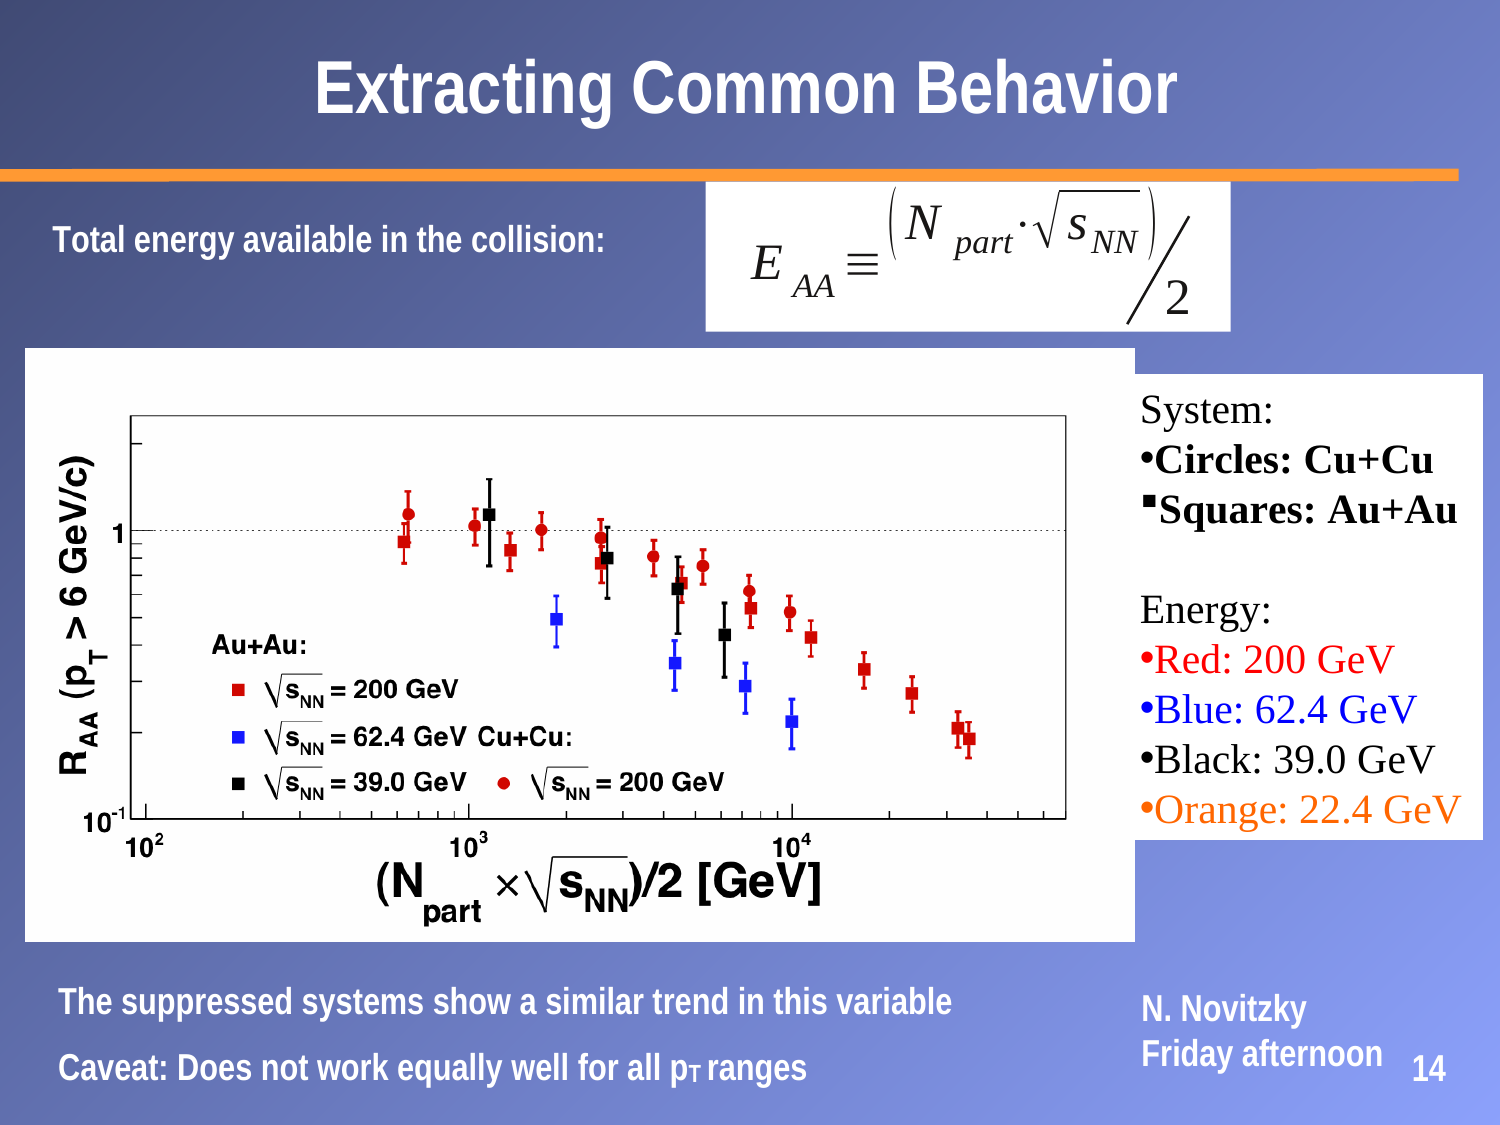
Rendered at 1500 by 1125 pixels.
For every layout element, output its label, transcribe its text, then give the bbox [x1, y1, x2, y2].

title Extracting Common Behavior [187, 5, 1306, 168]
chart [736, 184, 1210, 327]
text_box N. Novitzky Friday afternoon [1126, 976, 1439, 1095]
picture [25, 348, 1135, 942]
text_box Total energy available in the collision: [37, 207, 676, 300]
text_box System: Circles: Cu+Cu Squares: Au+Au Energy: Red: 200 GeV Blue: 62.4 GeV Black: 39.0 GeV Orange: 22.4 GeV [1130, 374, 1483, 840]
text_box [705, 181, 1231, 332]
text_box The suppressed systems show a similar trend in this variable Caveat: Does not work equally well for all pT ranges [43, 969, 1394, 1062]
